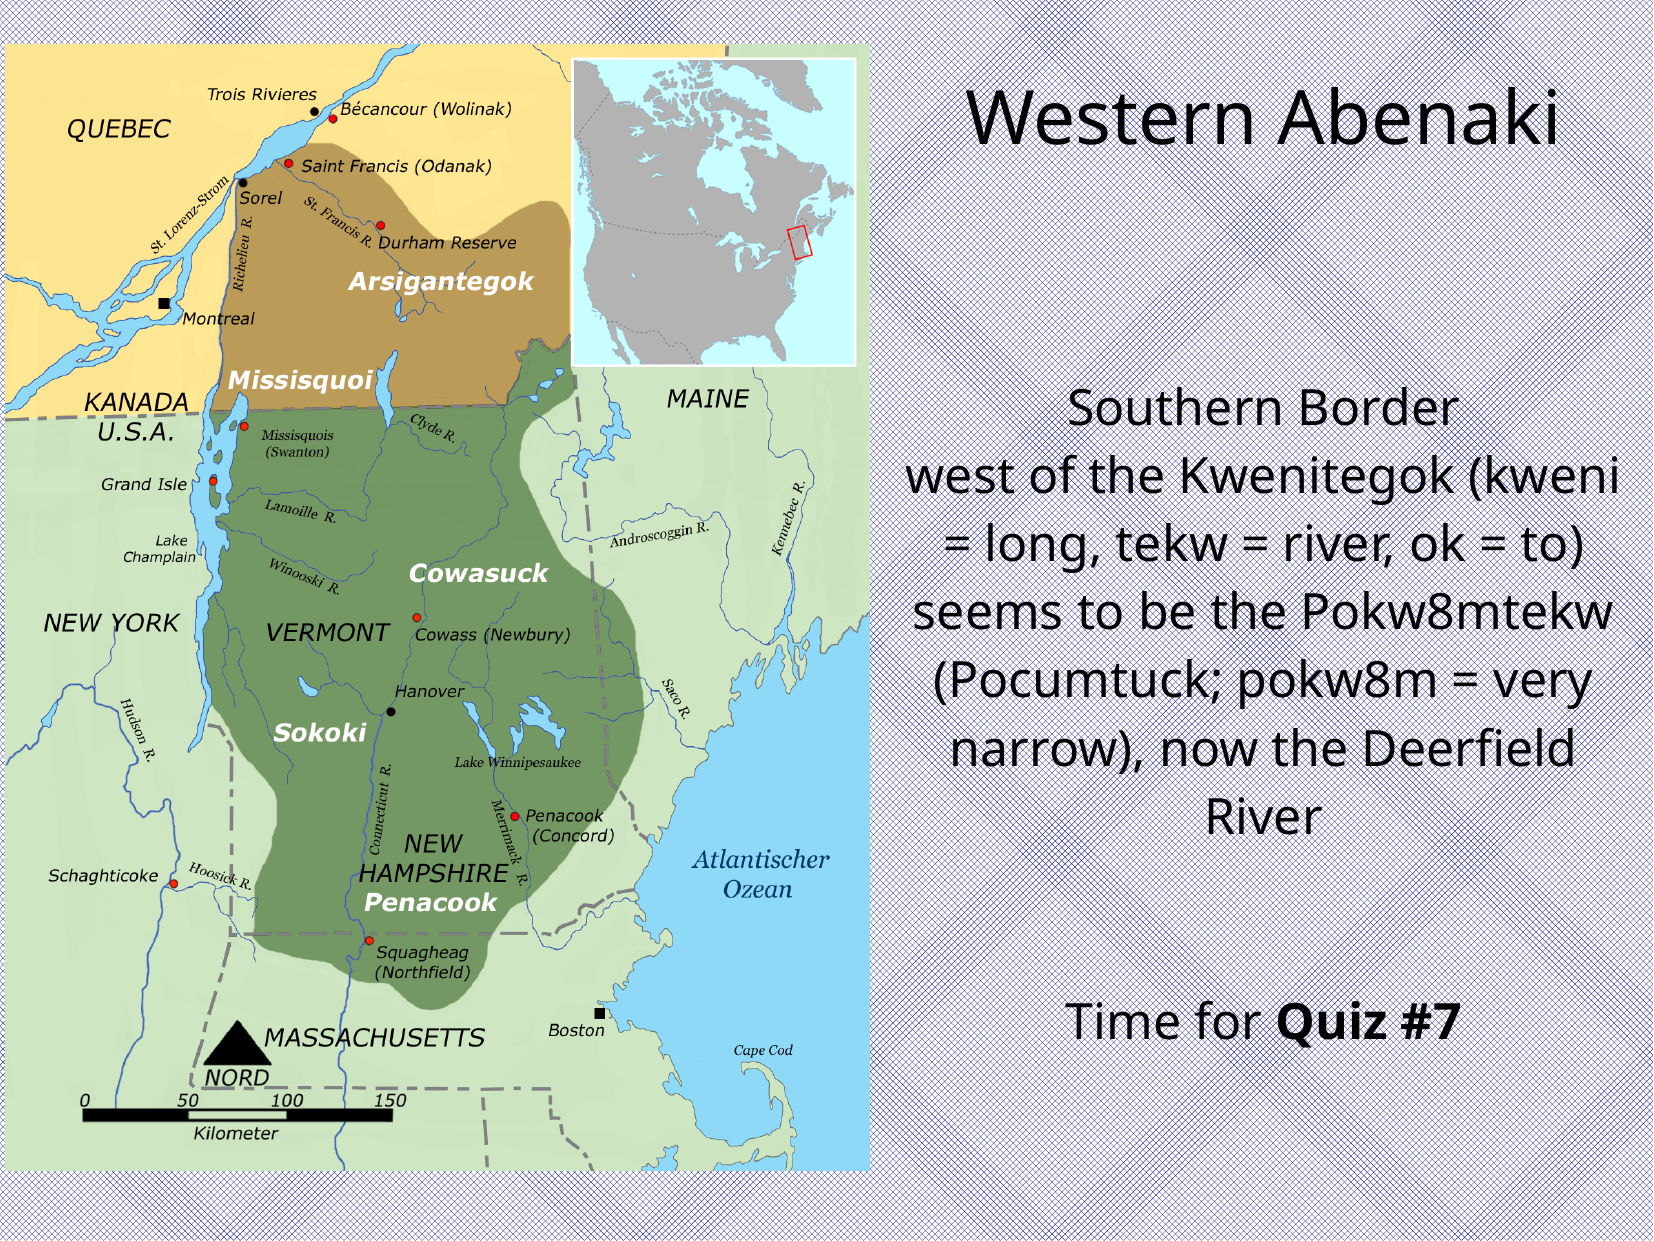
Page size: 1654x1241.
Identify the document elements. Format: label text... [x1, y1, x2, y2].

title Western Abenaki Southern Border west of the Kwenitegok (kweni = long, tekw = river, ok = to) seems to be the Pokw8mtekw (Pocumtuck; pokw8m = very narrow), now the Deerfield River Time for Quiz #7 [903, 61, 1624, 1057]
picture [5, 44, 870, 1171]
